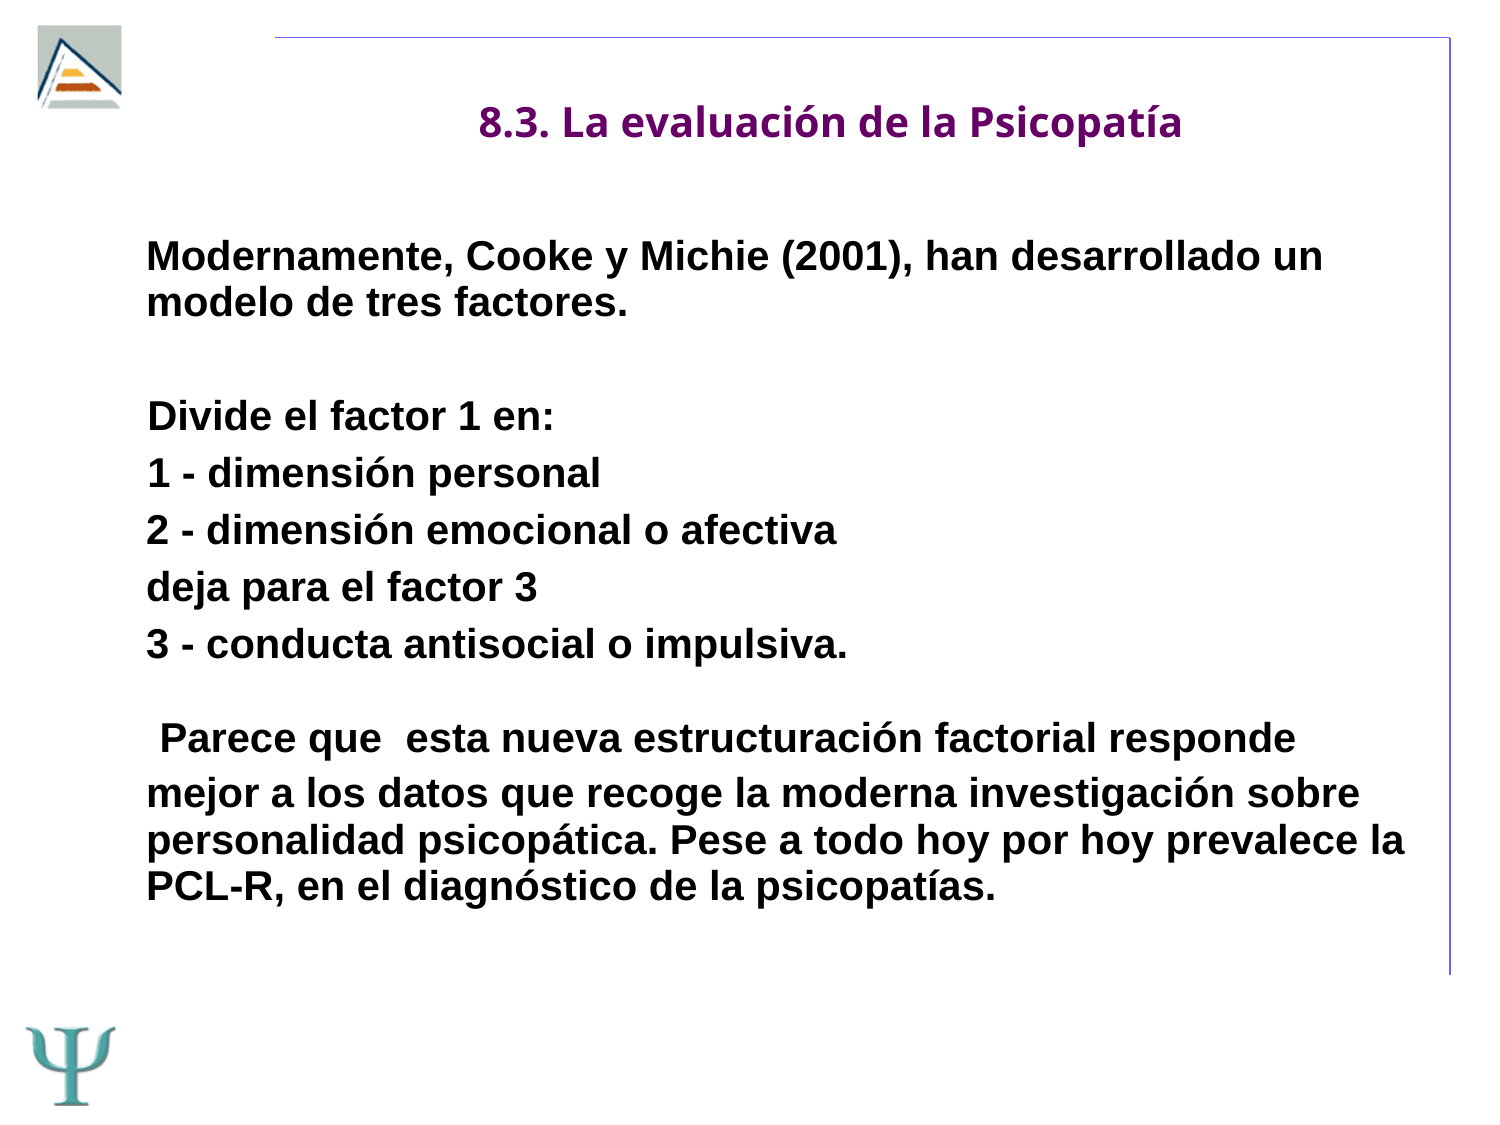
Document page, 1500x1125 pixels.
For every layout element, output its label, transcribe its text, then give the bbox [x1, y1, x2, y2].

list Modernamente, Cooke y Michie (2001), han desarrollado un modelo de tres factores. Divide el factor 1 en: 1 - dimensión personal 2 - dimensión emocional o afectiva deja para el factor 3 3 - conducta antisocial o impulsiva. Parece que esta nueva estructuración factorial responde mejor a los datos que recoge la moderna investigación sobre personalidad psicopática. Pese a todo hoy por hoy prevalece la PCL-R, en el diagnóstico de la psicopatías. [75, 224, 1426, 1125]
picture [24, 1024, 75, 1106]
title 8.3. La evaluación de la Psicopatía [262, 74, 1401, 168]
picture [37, 24, 122, 109]
